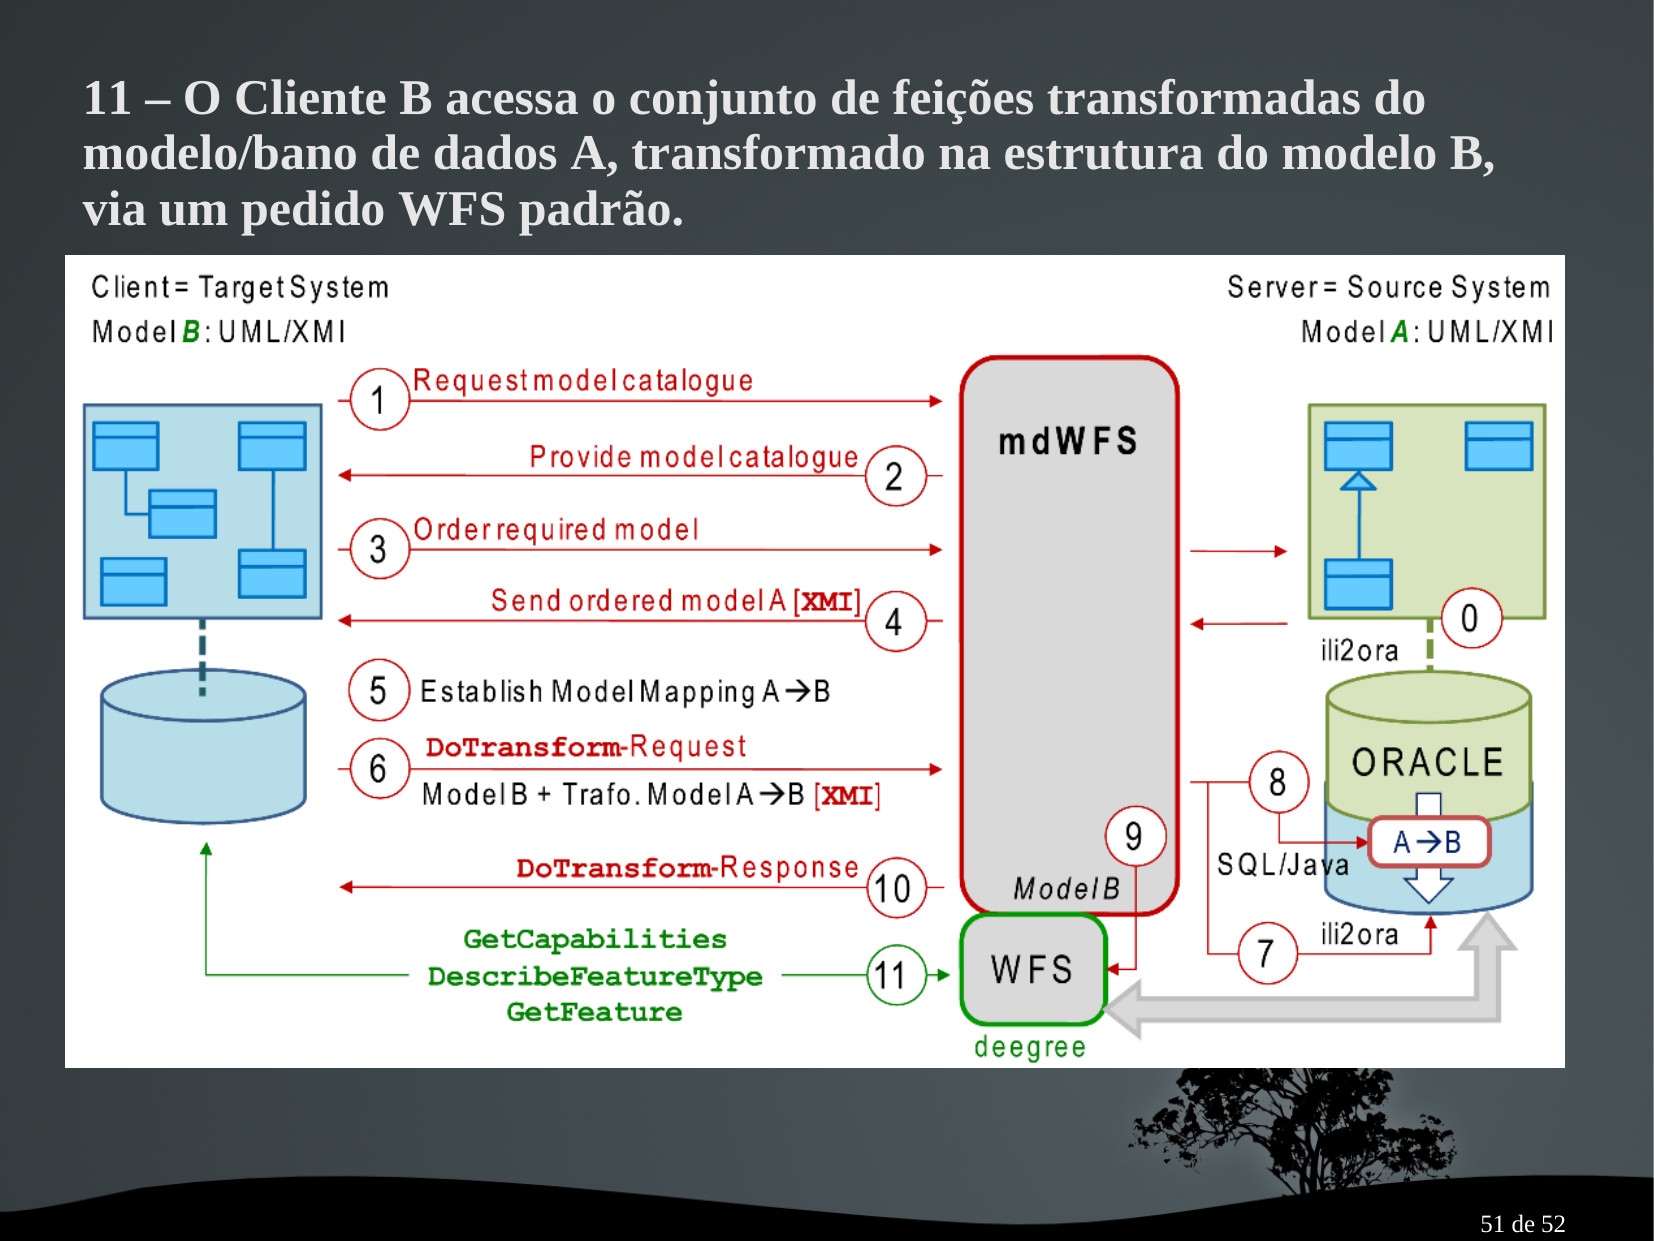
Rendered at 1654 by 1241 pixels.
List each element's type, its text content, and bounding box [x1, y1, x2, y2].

title 11 – O Cliente B acessa o conjunto de feições transformadas do modelo/bano de dados A, transformado na estrutura do modelo B, via um pedido WFS padrão. [82, 49, 1571, 257]
picture [0, 0, 1654, 1241]
chart [82, 290, 1571, 1109]
